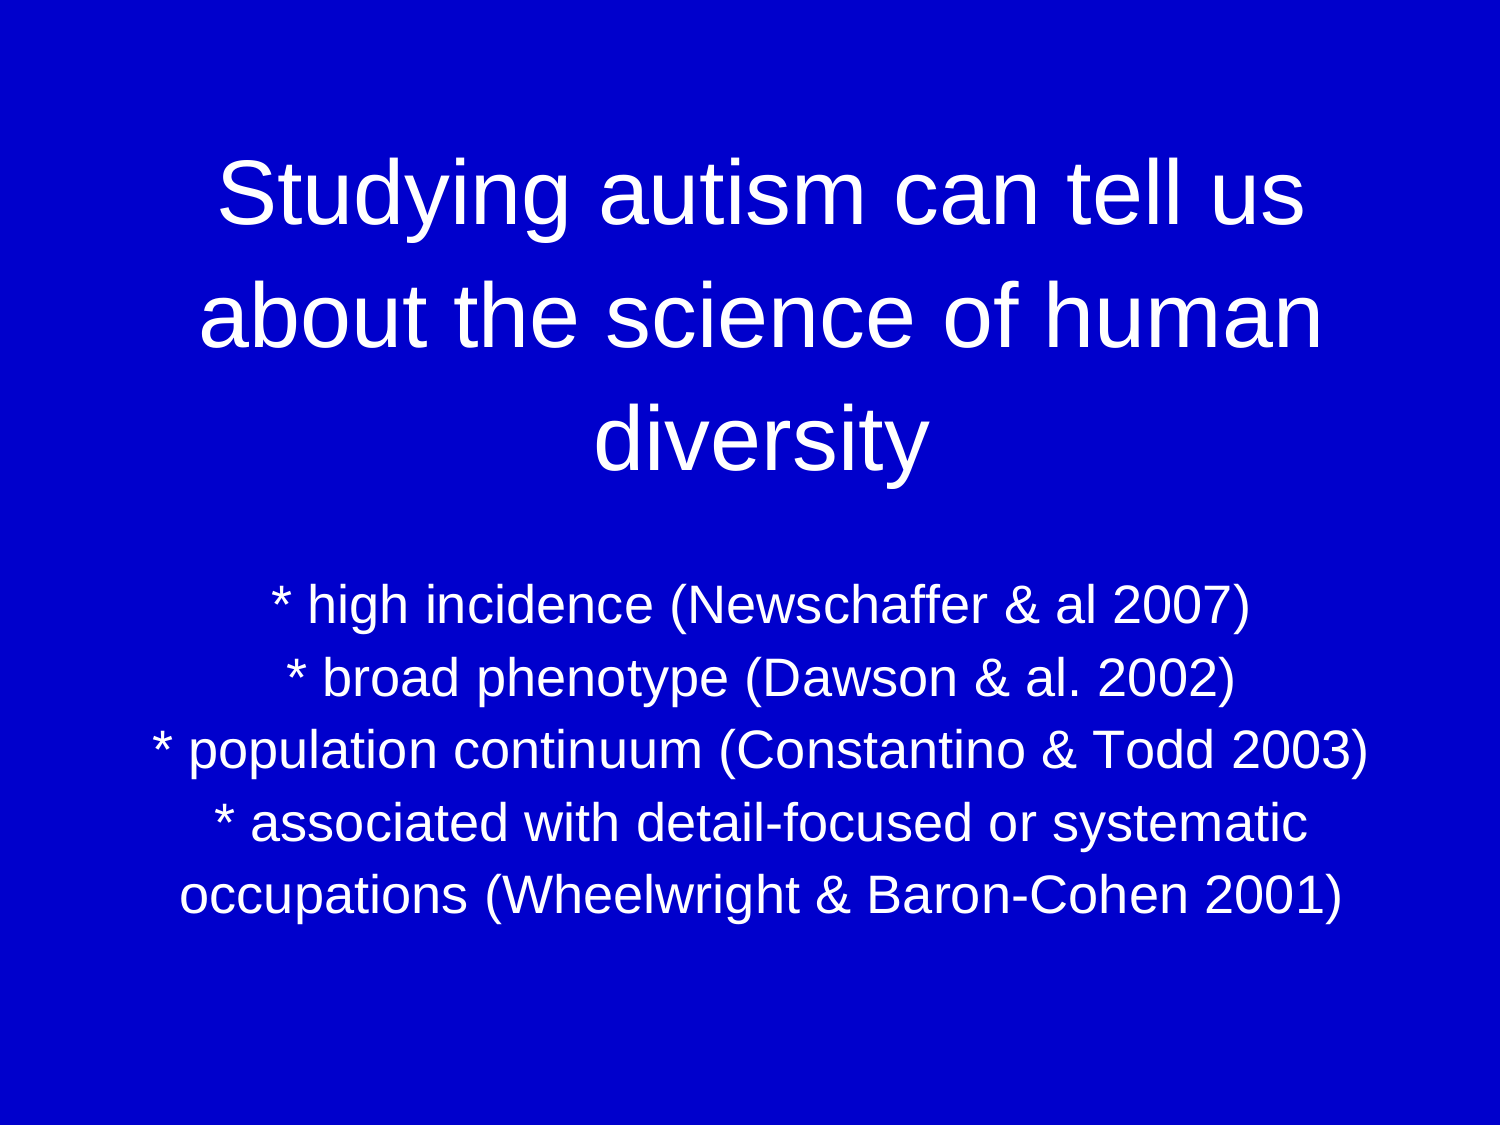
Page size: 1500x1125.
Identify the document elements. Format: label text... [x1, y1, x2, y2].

title Studying autism can tell us about the science of human diversity * high incidence (Newschaffer & al 2007) * broad phenotype (Dawson & al. 2002) * population continuum (Constantino & Todd 2003) * associated with detail-focused or systematic occupations (Wheelwright & Baron-Cohen 2001) [124, 164, 1400, 882]
